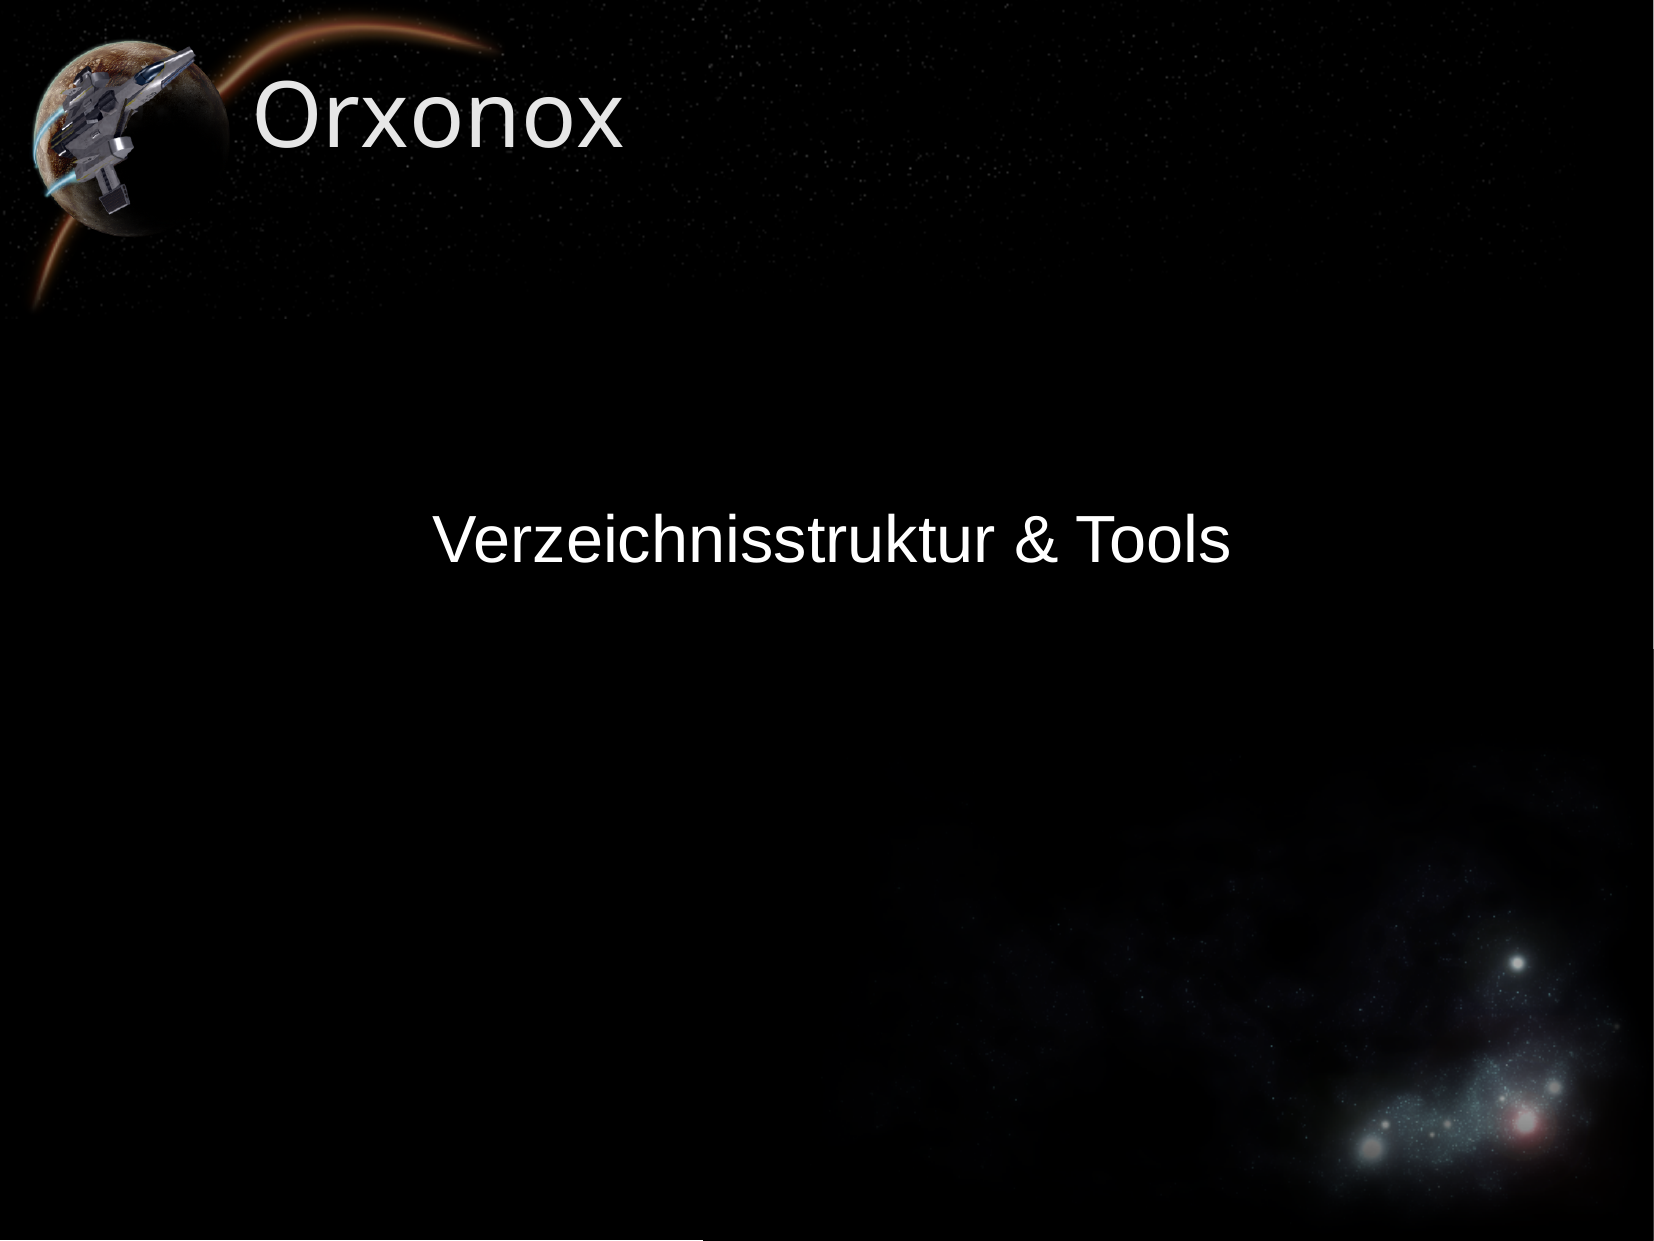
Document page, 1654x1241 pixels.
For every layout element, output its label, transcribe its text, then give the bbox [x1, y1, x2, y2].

subtitle Verzeichnisstruktur & Tools [88, 265, 1577, 814]
picture [703, 649, 1654, 1241]
picture [0, 0, 1607, 443]
